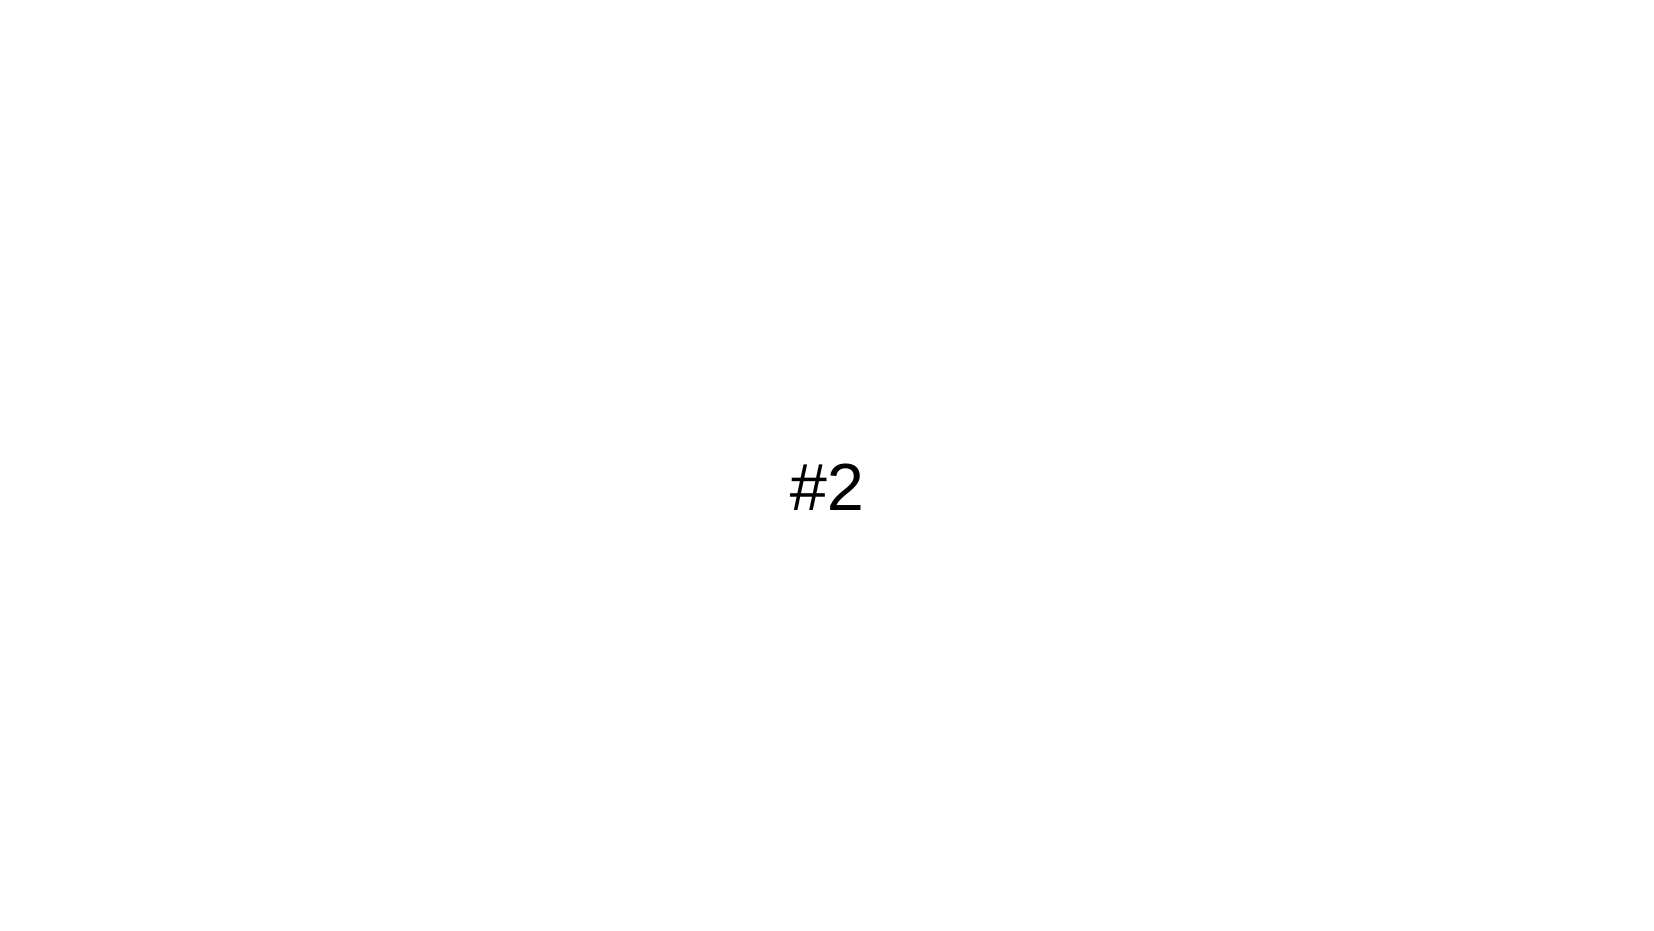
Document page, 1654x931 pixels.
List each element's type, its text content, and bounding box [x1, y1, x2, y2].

subtitle #<number> [82, 217, 1571, 758]
